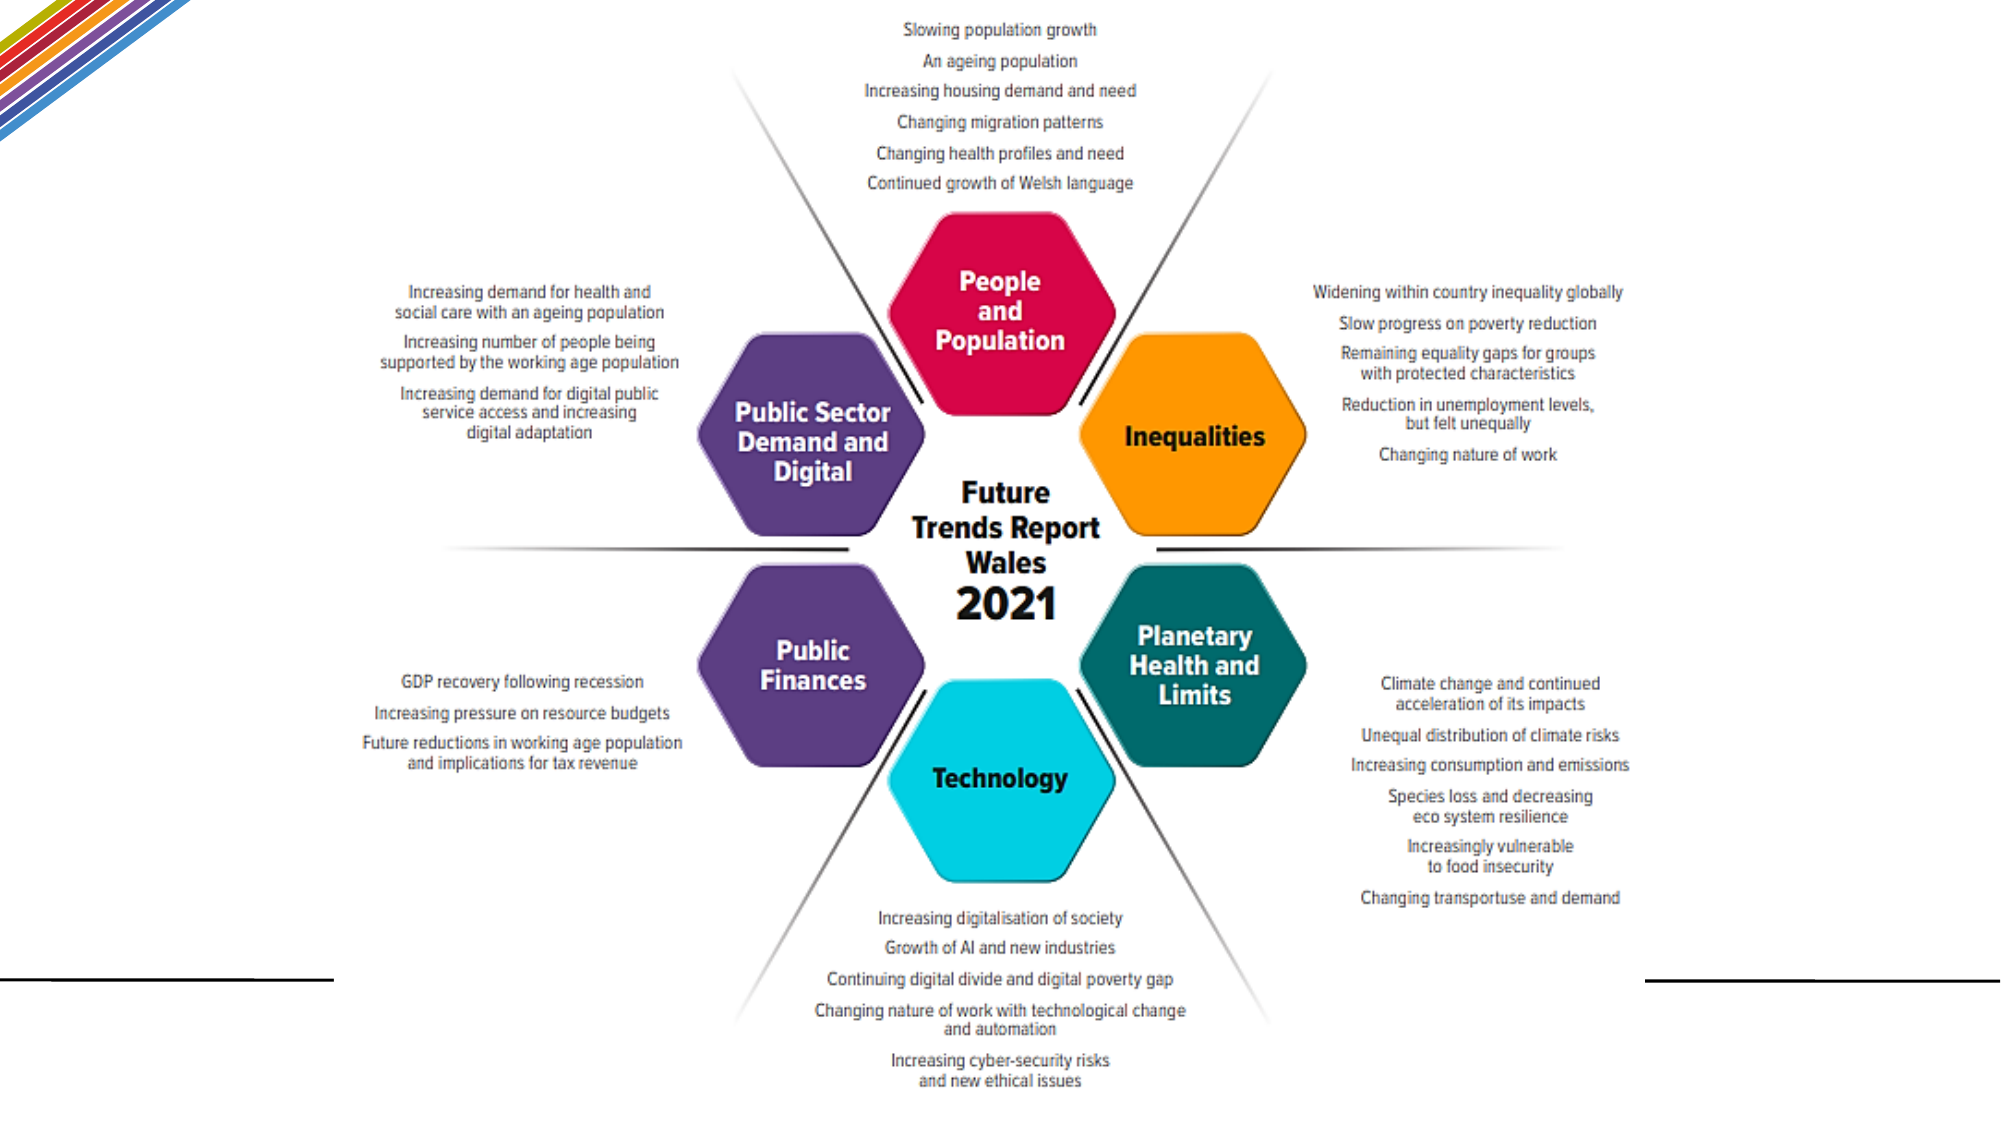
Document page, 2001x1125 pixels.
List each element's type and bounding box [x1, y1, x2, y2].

picture [333, 0, 1645, 1113]
